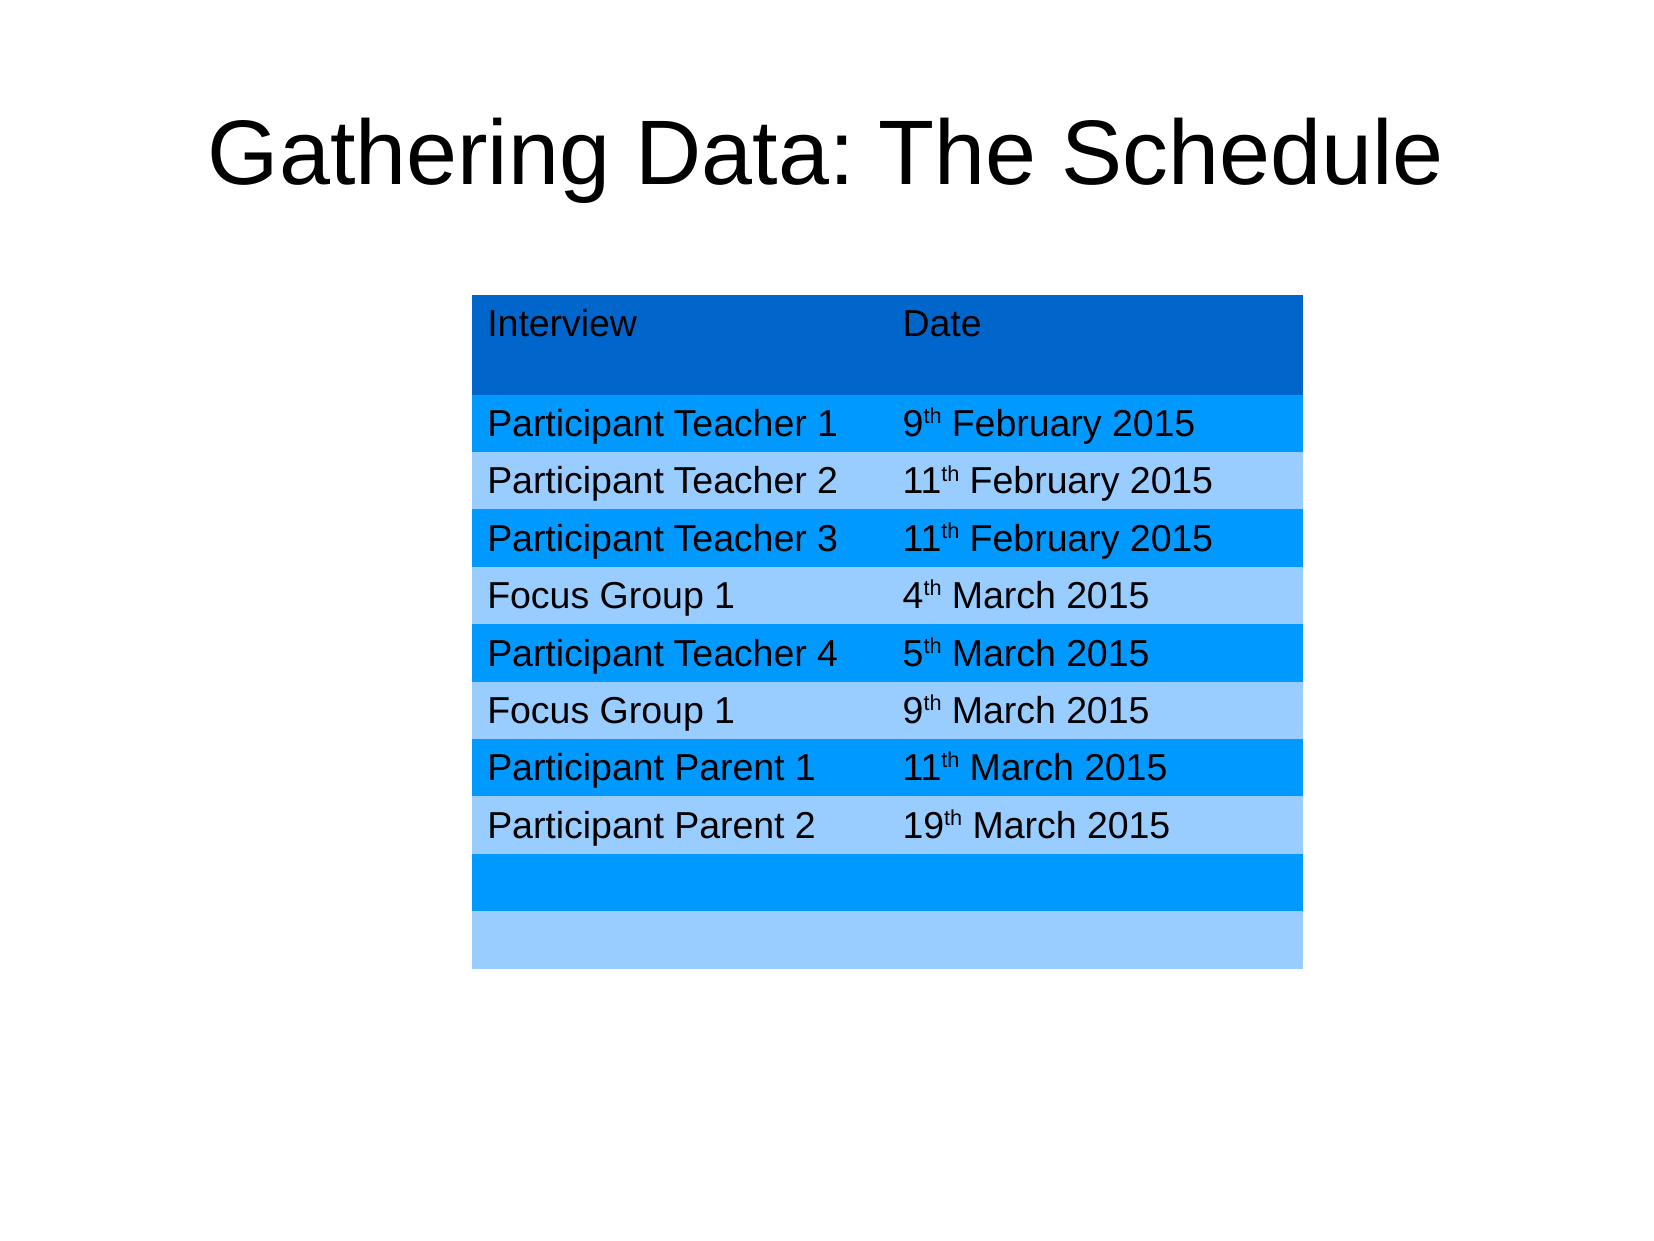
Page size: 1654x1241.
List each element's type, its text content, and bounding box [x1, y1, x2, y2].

table_cell Participant Parent 2 [472, 796, 888, 854]
table_header Interview [472, 295, 888, 395]
table_cell [888, 911, 1303, 969]
table_header Date [888, 295, 1303, 395]
table_cell 5th March 2015 [888, 624, 1303, 682]
table_cell 9th March 2015 [888, 682, 1303, 739]
table_cell Focus Group 1 [472, 567, 888, 624]
table_cell Participant Teacher 2 [472, 452, 888, 509]
table_cell [472, 854, 888, 911]
table_cell Participant Parent 1 [472, 739, 888, 796]
table_cell Participant Teacher 4 [472, 624, 888, 682]
table_cell [888, 854, 1303, 911]
table_cell 4th March 2015 [888, 567, 1303, 624]
table_cell 9th February 2015 [888, 395, 1303, 452]
table_cell 11th February 2015 [888, 509, 1303, 567]
title Gathering Data: The Schedule [82, 49, 1571, 257]
table_cell 19th March 2015 [888, 796, 1303, 854]
table_cell 11th March 2015 [888, 739, 1303, 796]
table_cell Focus Group 1 [472, 682, 888, 739]
table_cell Participant Teacher 3 [472, 509, 888, 567]
table_cell Participant Teacher 1 [472, 395, 888, 452]
table_cell 11th February 2015 [888, 452, 1303, 509]
table_cell [472, 911, 888, 969]
